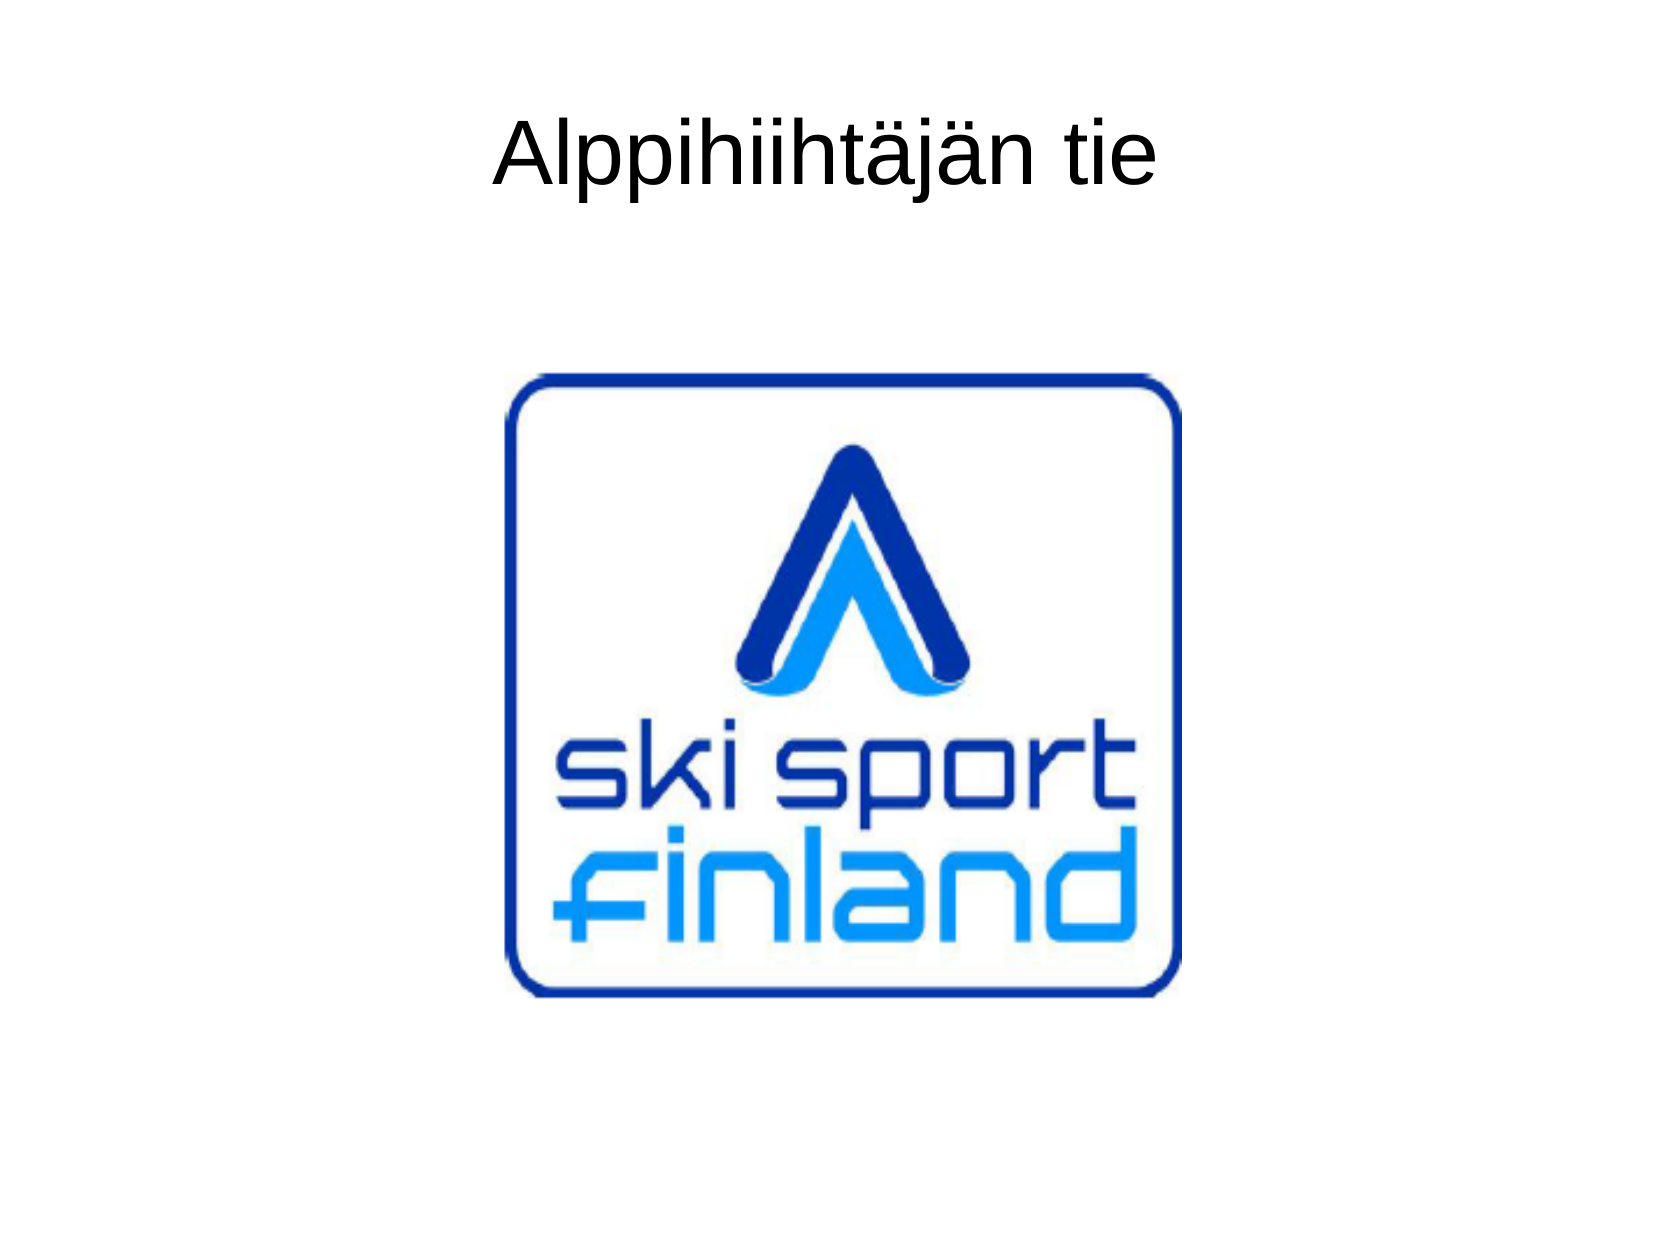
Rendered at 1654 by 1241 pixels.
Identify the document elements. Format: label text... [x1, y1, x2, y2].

picture [496, 330, 1182, 1040]
title Alppihiihtäjän tie [82, 49, 1571, 257]
